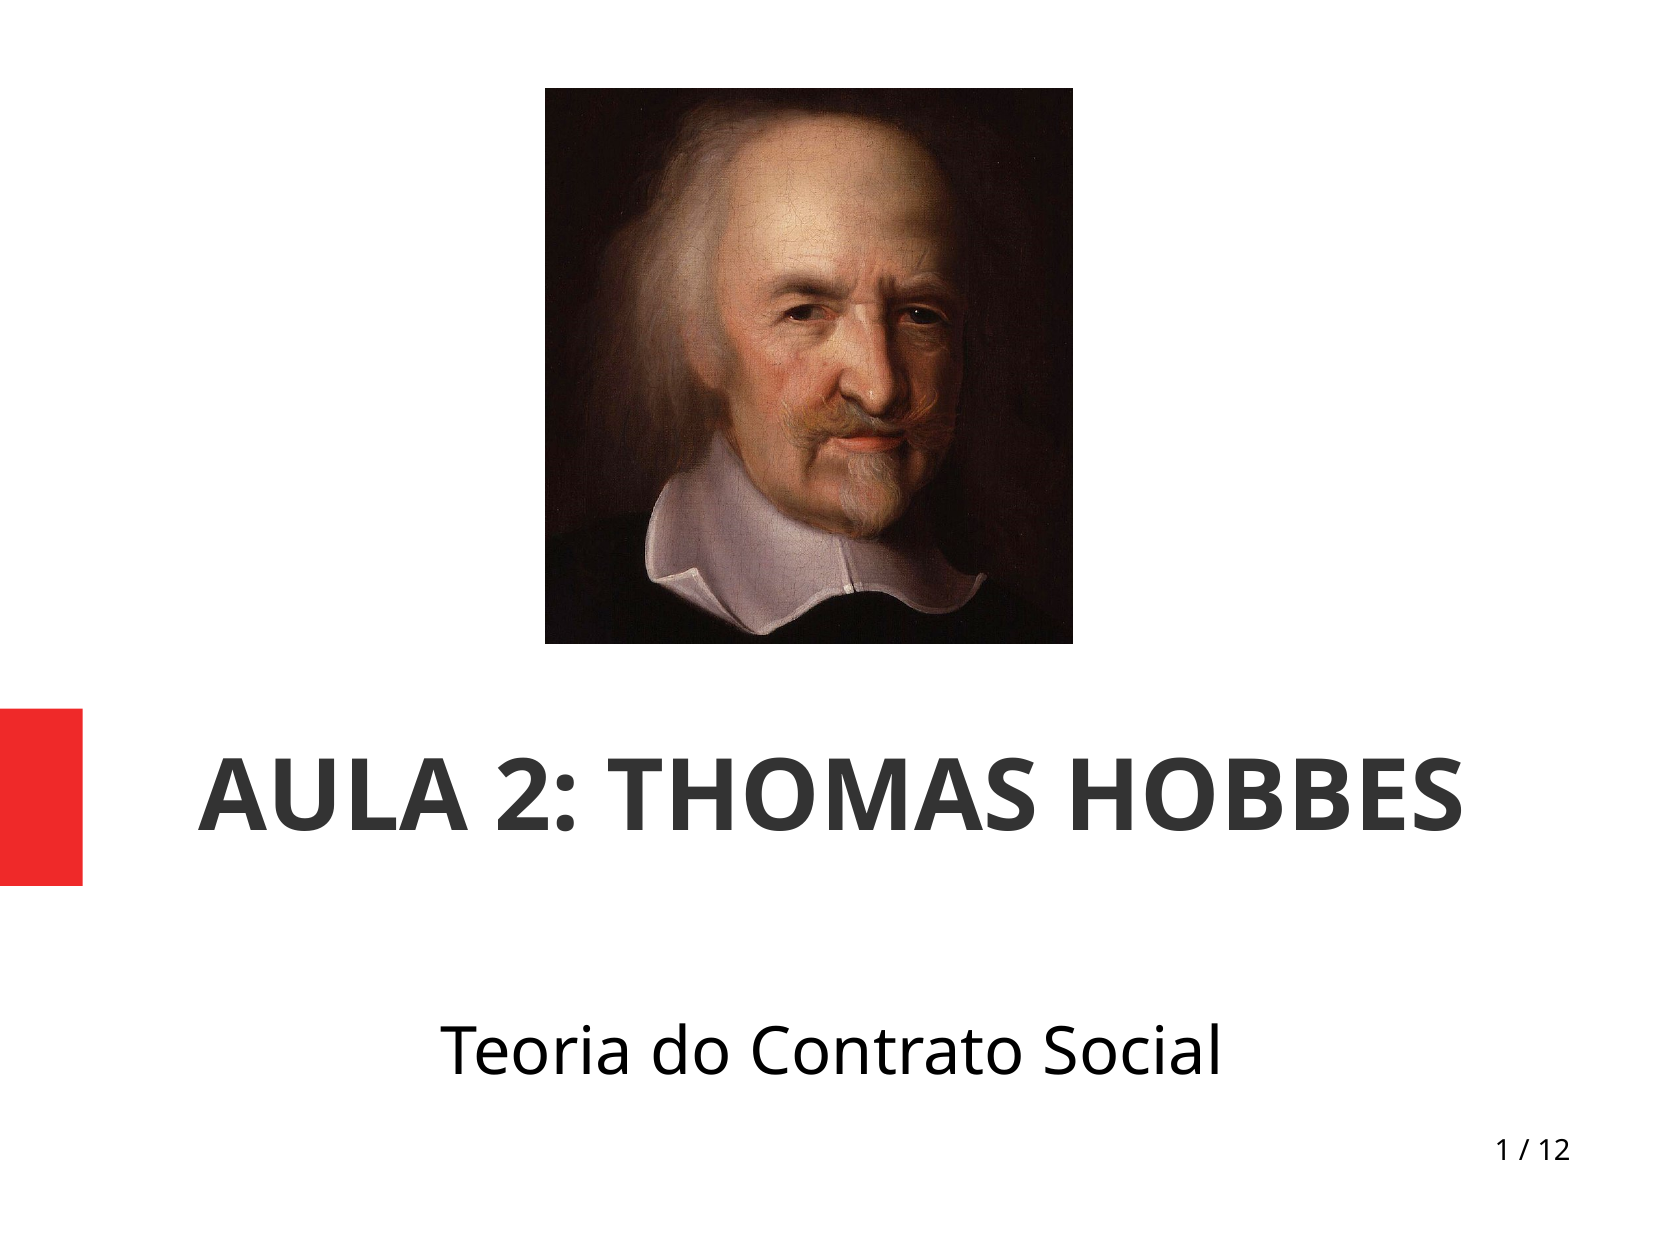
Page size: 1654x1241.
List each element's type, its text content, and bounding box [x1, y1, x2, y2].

title AULA 2: THOMAS HOBBES [129, 655, 1536, 928]
subtitle Teoria do Contrato Social [129, 968, 1536, 1130]
picture [545, 88, 1073, 644]
